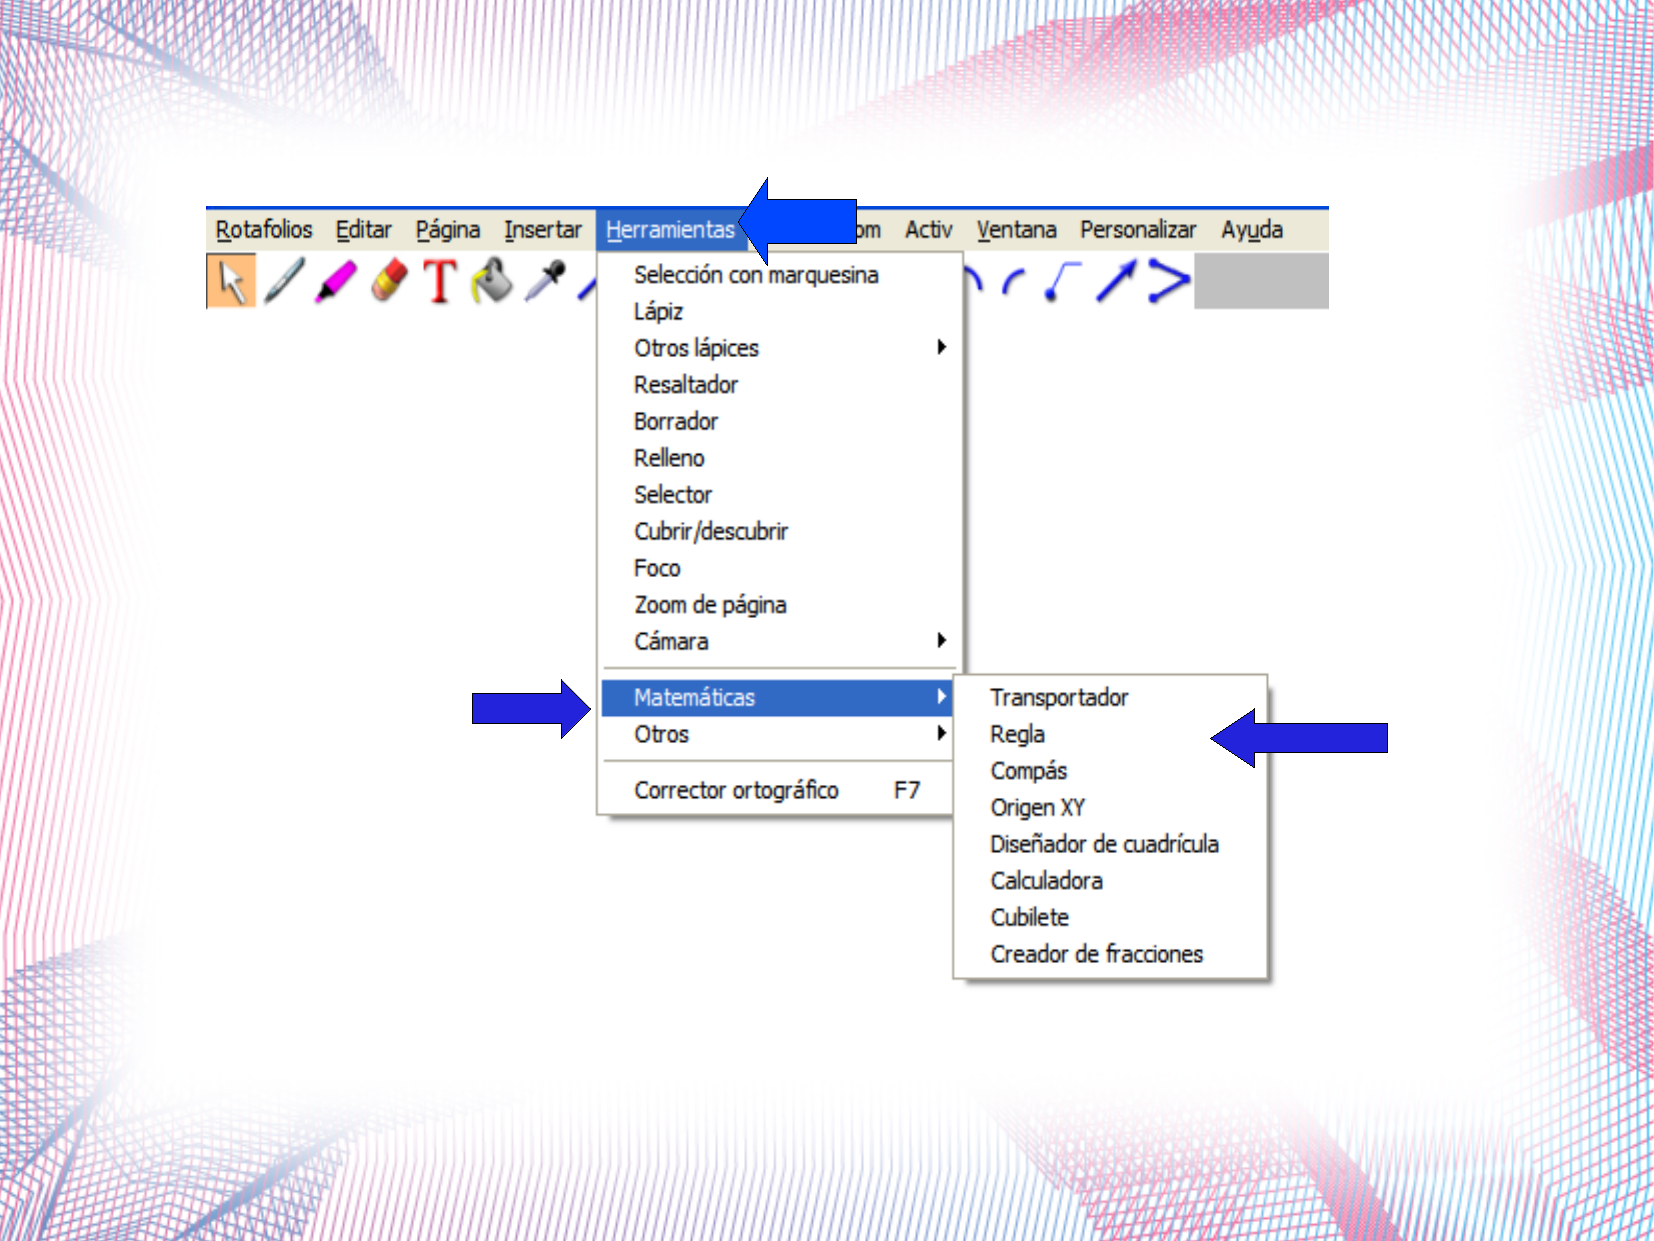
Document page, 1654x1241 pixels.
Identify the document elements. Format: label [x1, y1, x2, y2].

text_box [738, 177, 857, 266]
picture [0, 0, 1654, 1241]
text_box [1210, 708, 1388, 768]
text_box [472, 679, 591, 739]
